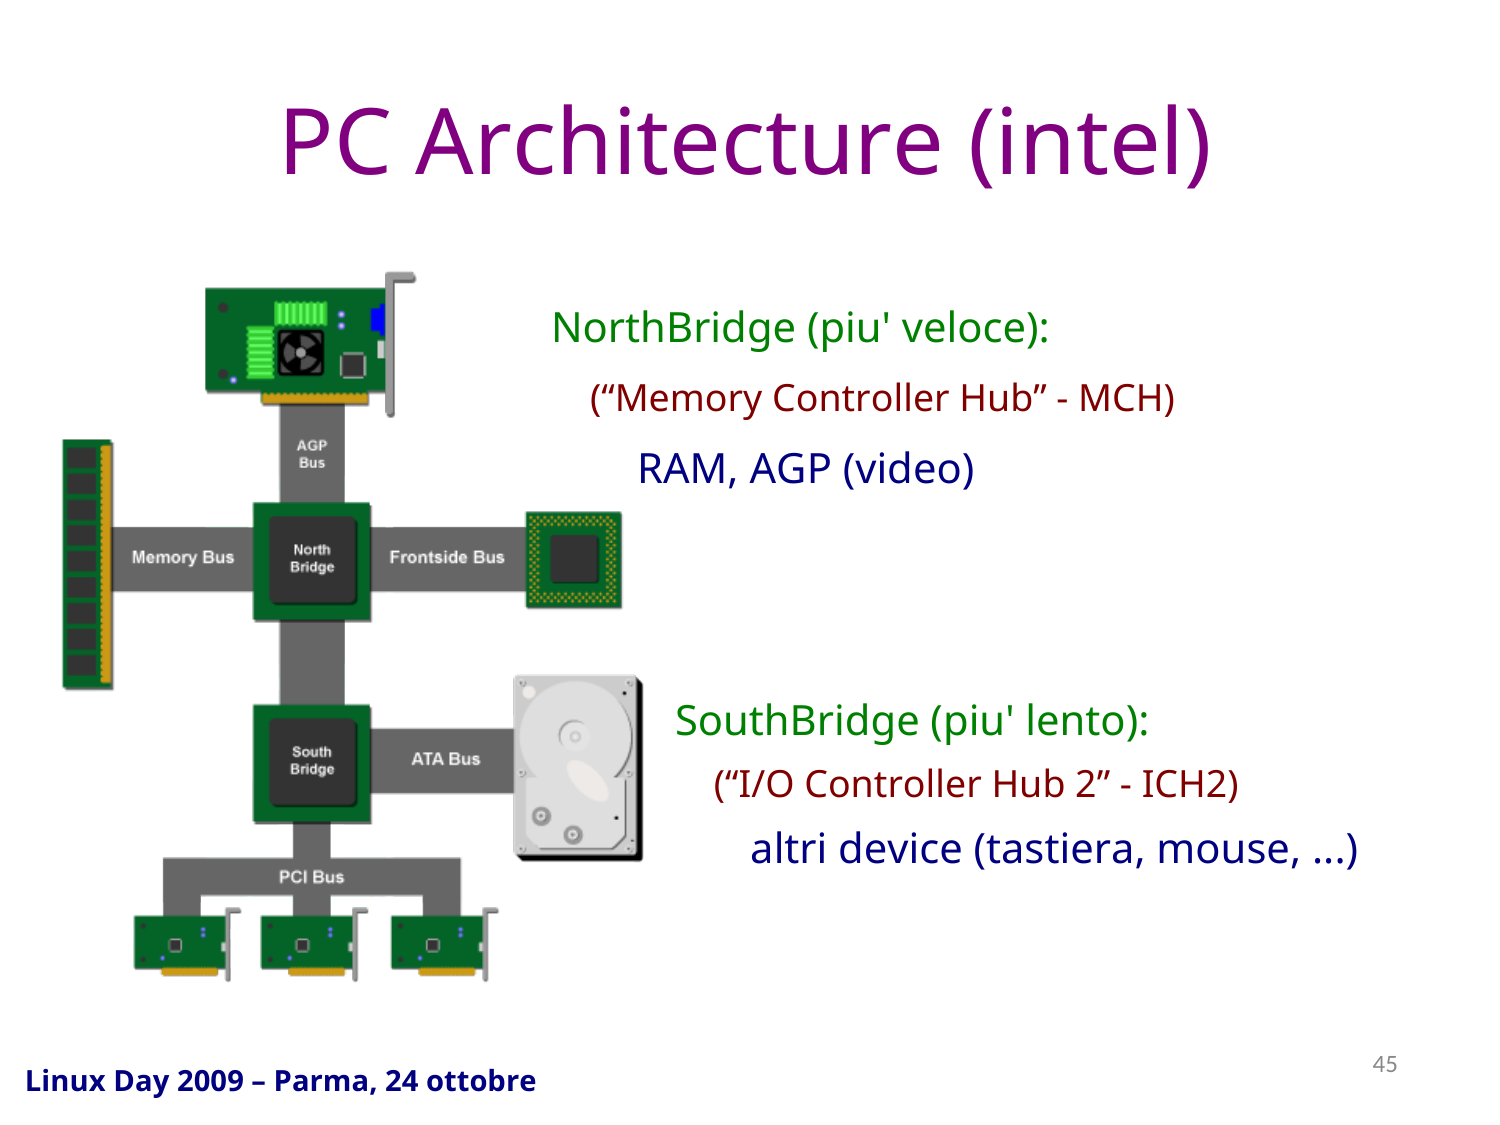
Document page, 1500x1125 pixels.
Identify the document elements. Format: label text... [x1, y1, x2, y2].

title PC Architecture (intel)‏ [74, 21, 1417, 257]
list NorthBridge (piu' veloce): (“Memory Controller Hub” - MCH)‏ RAM, AGP (video)‏ [672, 297, 1294, 501]
picture [32, 249, 672, 1003]
text_box SouthBridge (piu' lento): (“I/O Controller Hub 2” - ICH2)‏ altri device (tastiera, mouse, ...)‏ [675, 693, 1418, 872]
